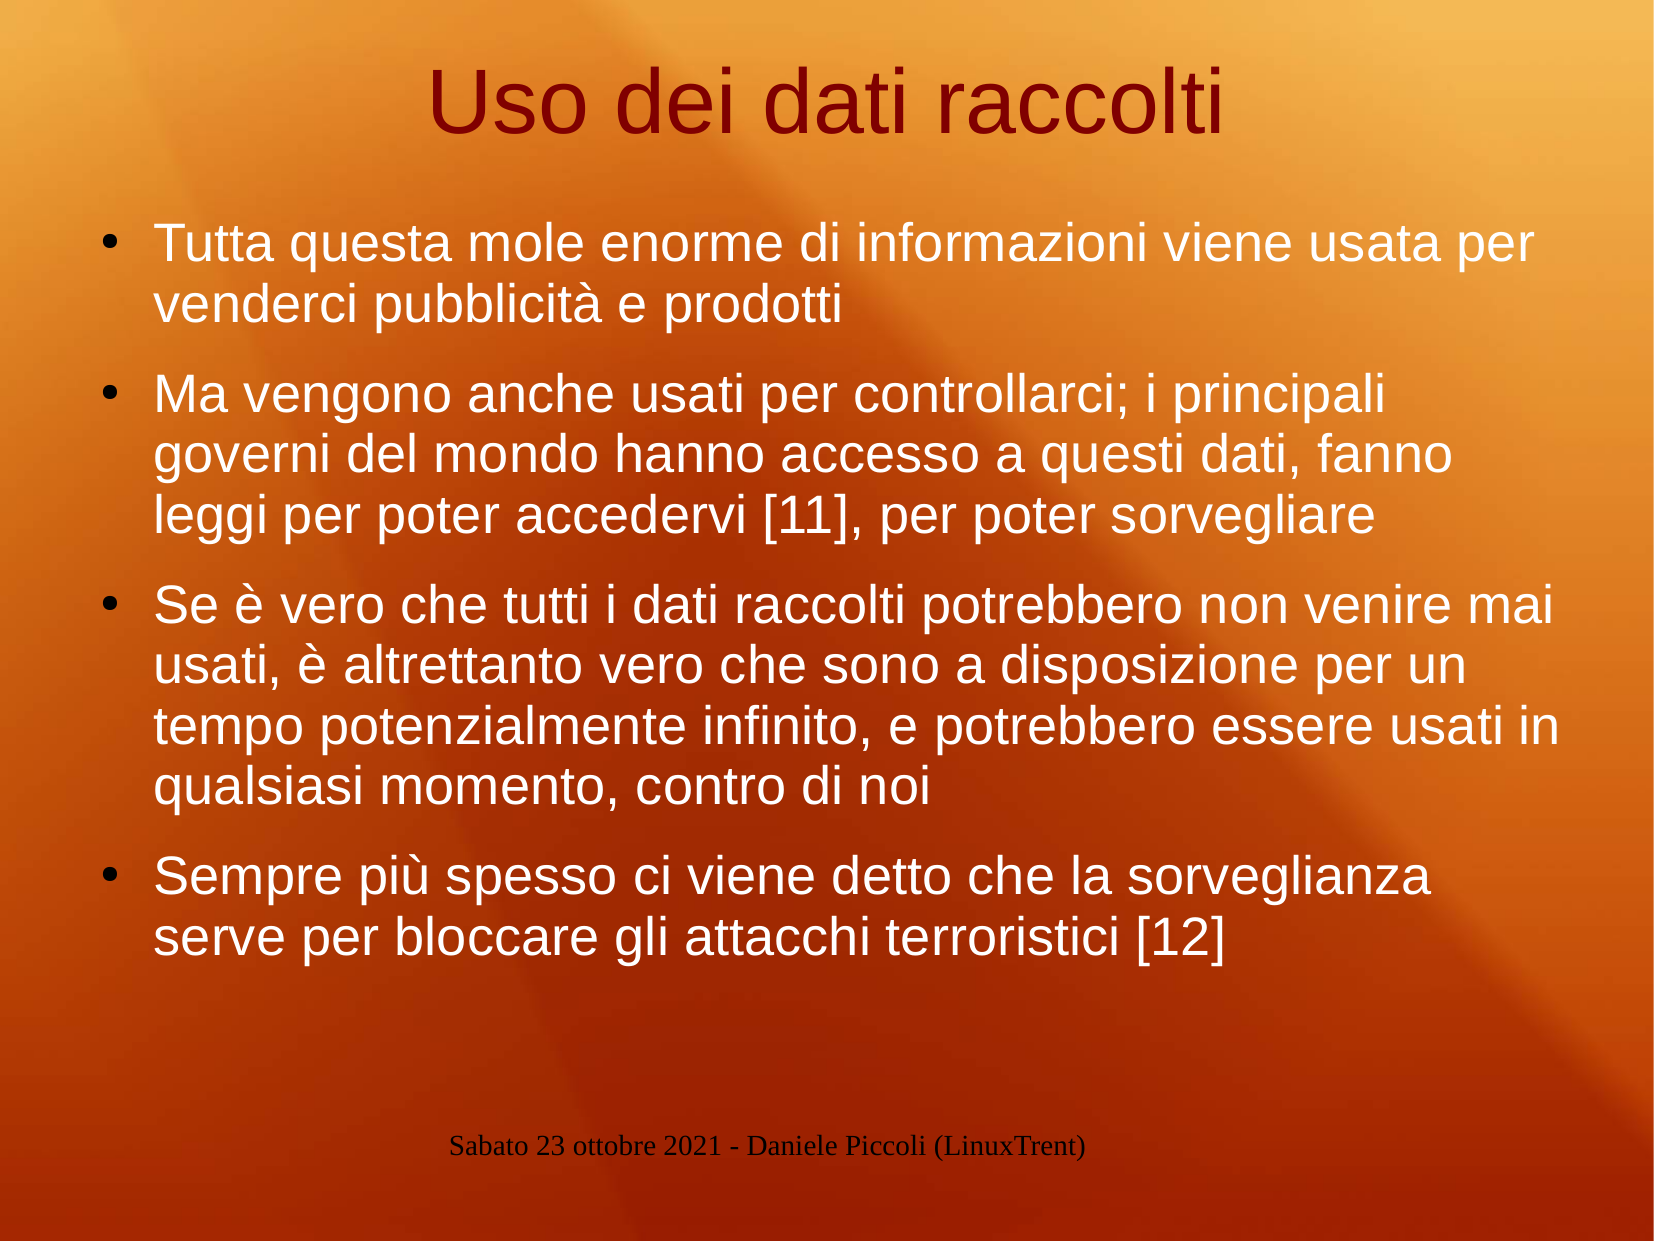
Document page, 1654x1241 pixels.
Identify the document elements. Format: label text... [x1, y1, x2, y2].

list Tutta questa mole enorme di informazioni viene usata per venderci pubblicità e prodotti Ma vengono anche usati per controllarci; i principali governi del mondo hanno accesso a questi dati, fanno leggi per poter accedervi [11], per poter sorvegliare Se è vero che tutti i dati raccolti potrebbero non venire mai usati, è altrettanto vero che sono a disposizione per un tempo potenzialmente infinito, e potrebbero essere usati in qualsiasi momento, contro di noi Sempre più spesso ci viene detto che la sorveglianza serve per bloccare gli attacchi terroristici [12] [82, 212, 1571, 1028]
title Uso dei dati raccolti [82, 37, 1571, 166]
picture [0, 0, 1654, 1241]
